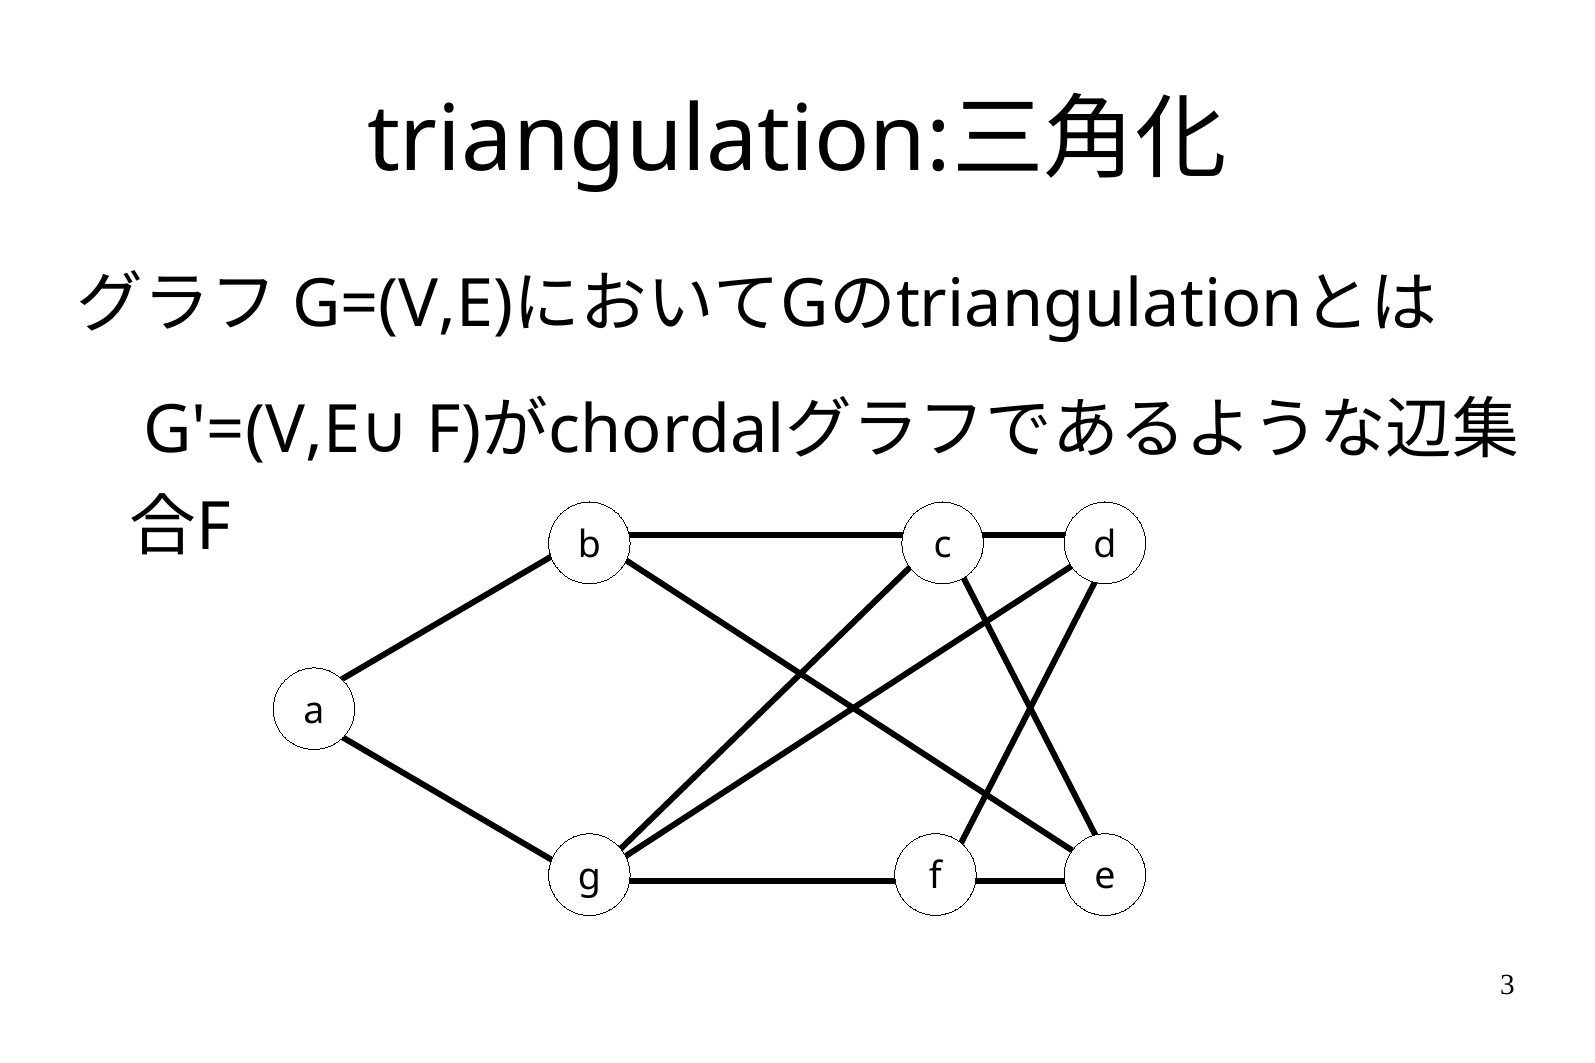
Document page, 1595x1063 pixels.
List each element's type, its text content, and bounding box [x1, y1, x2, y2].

list グラフ G=(V,E)においてGのtriangulationとは G'=(V,E∪F)がchordalグラフであるような辺集合F [59, 248, 1536, 936]
text_box f [894, 833, 977, 916]
text_box c [901, 501, 984, 584]
title triangulation:三角化 [79, 42, 1515, 220]
text_box g [548, 833, 631, 916]
text_box a [273, 667, 355, 750]
text_box d [1064, 501, 1146, 584]
text_box b [548, 501, 631, 584]
text_box e [1064, 833, 1146, 916]
